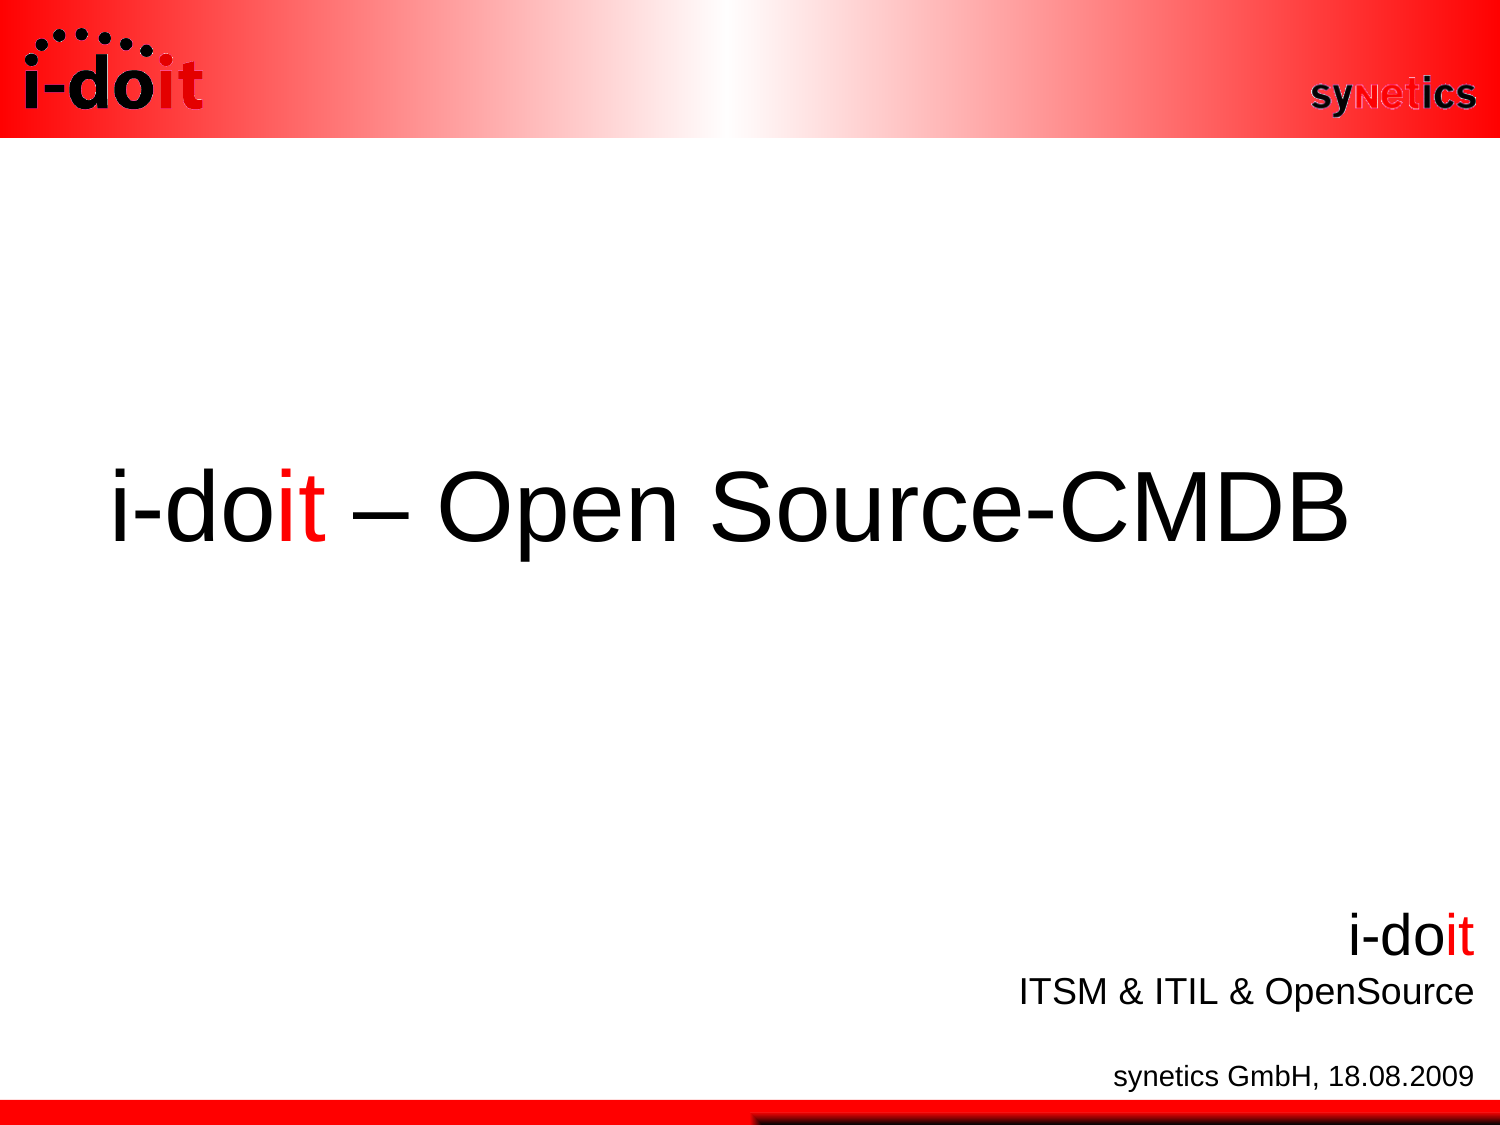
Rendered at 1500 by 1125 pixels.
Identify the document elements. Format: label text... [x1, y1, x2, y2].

picture [1311, 75, 1476, 119]
text_box i-doit – Open Source-CMDB [94, 433, 1369, 569]
text_box i-doit ITSM & ITIL & OpenSource synetics GmbH, 18.08.2009 [1003, 889, 1490, 1101]
picture [5, 11, 254, 126]
